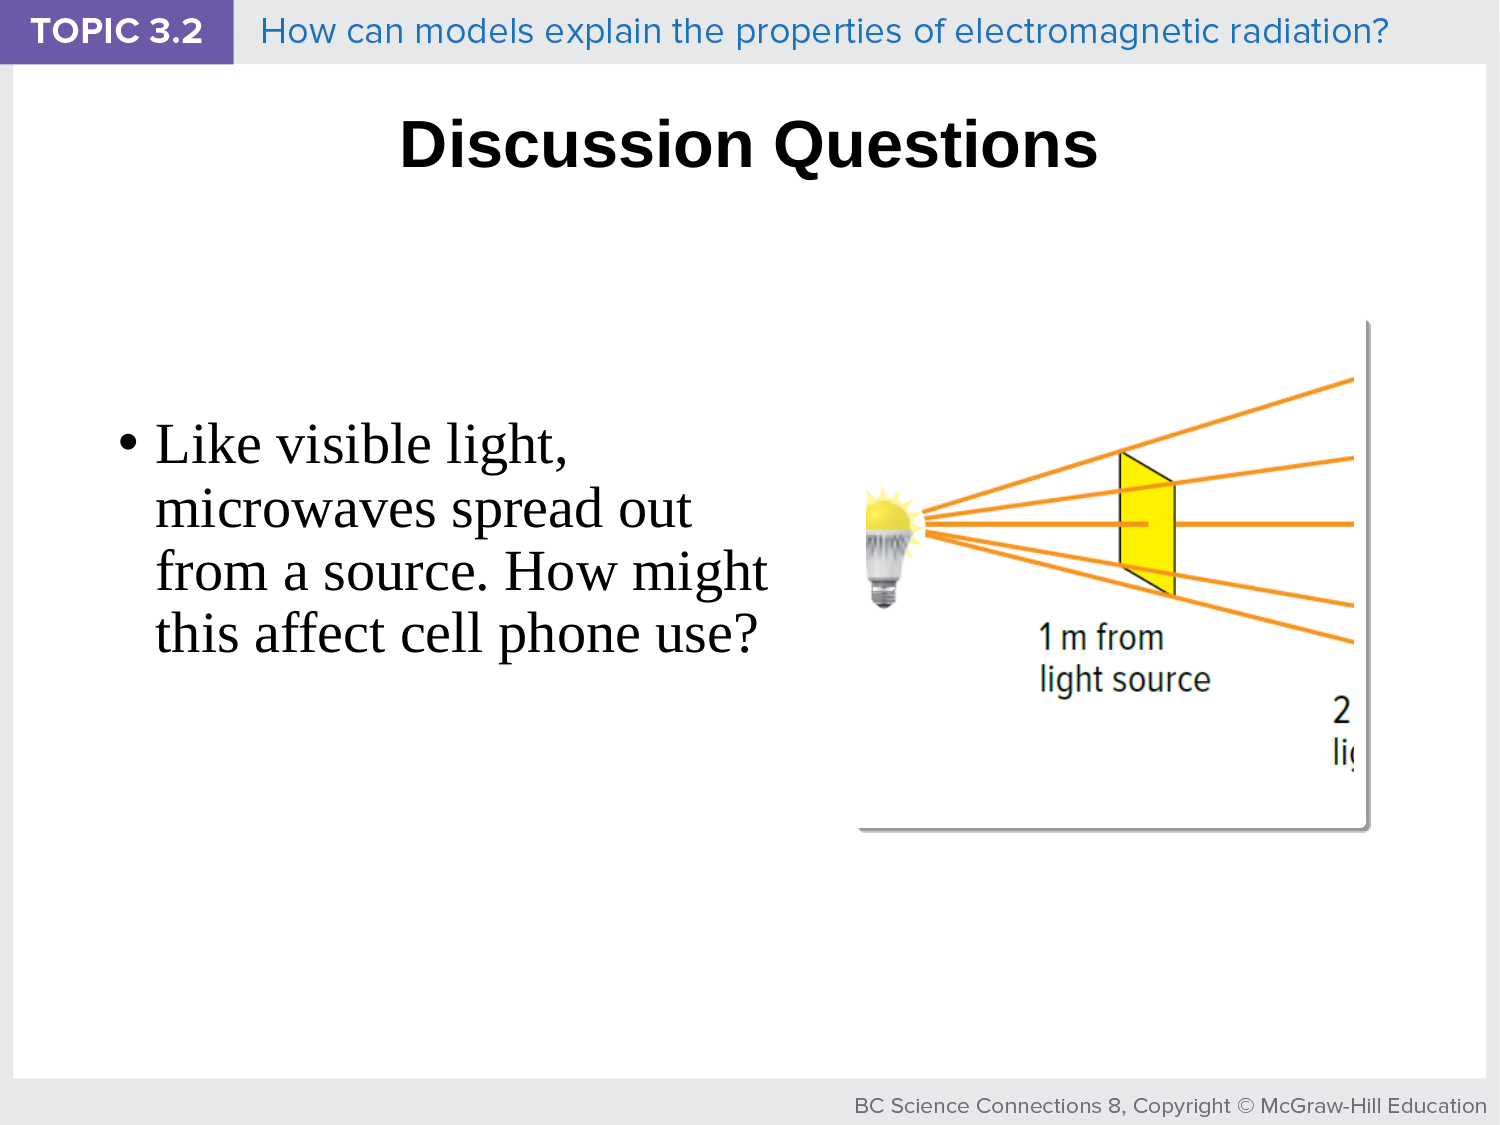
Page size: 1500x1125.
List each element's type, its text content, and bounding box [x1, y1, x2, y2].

list Like visible light, microwaves spread out from a source. How might this affect cell phone use? [103, 406, 819, 1014]
title Discussion Questions [103, 59, 1397, 232]
picture [0, 0, 1500, 1082]
